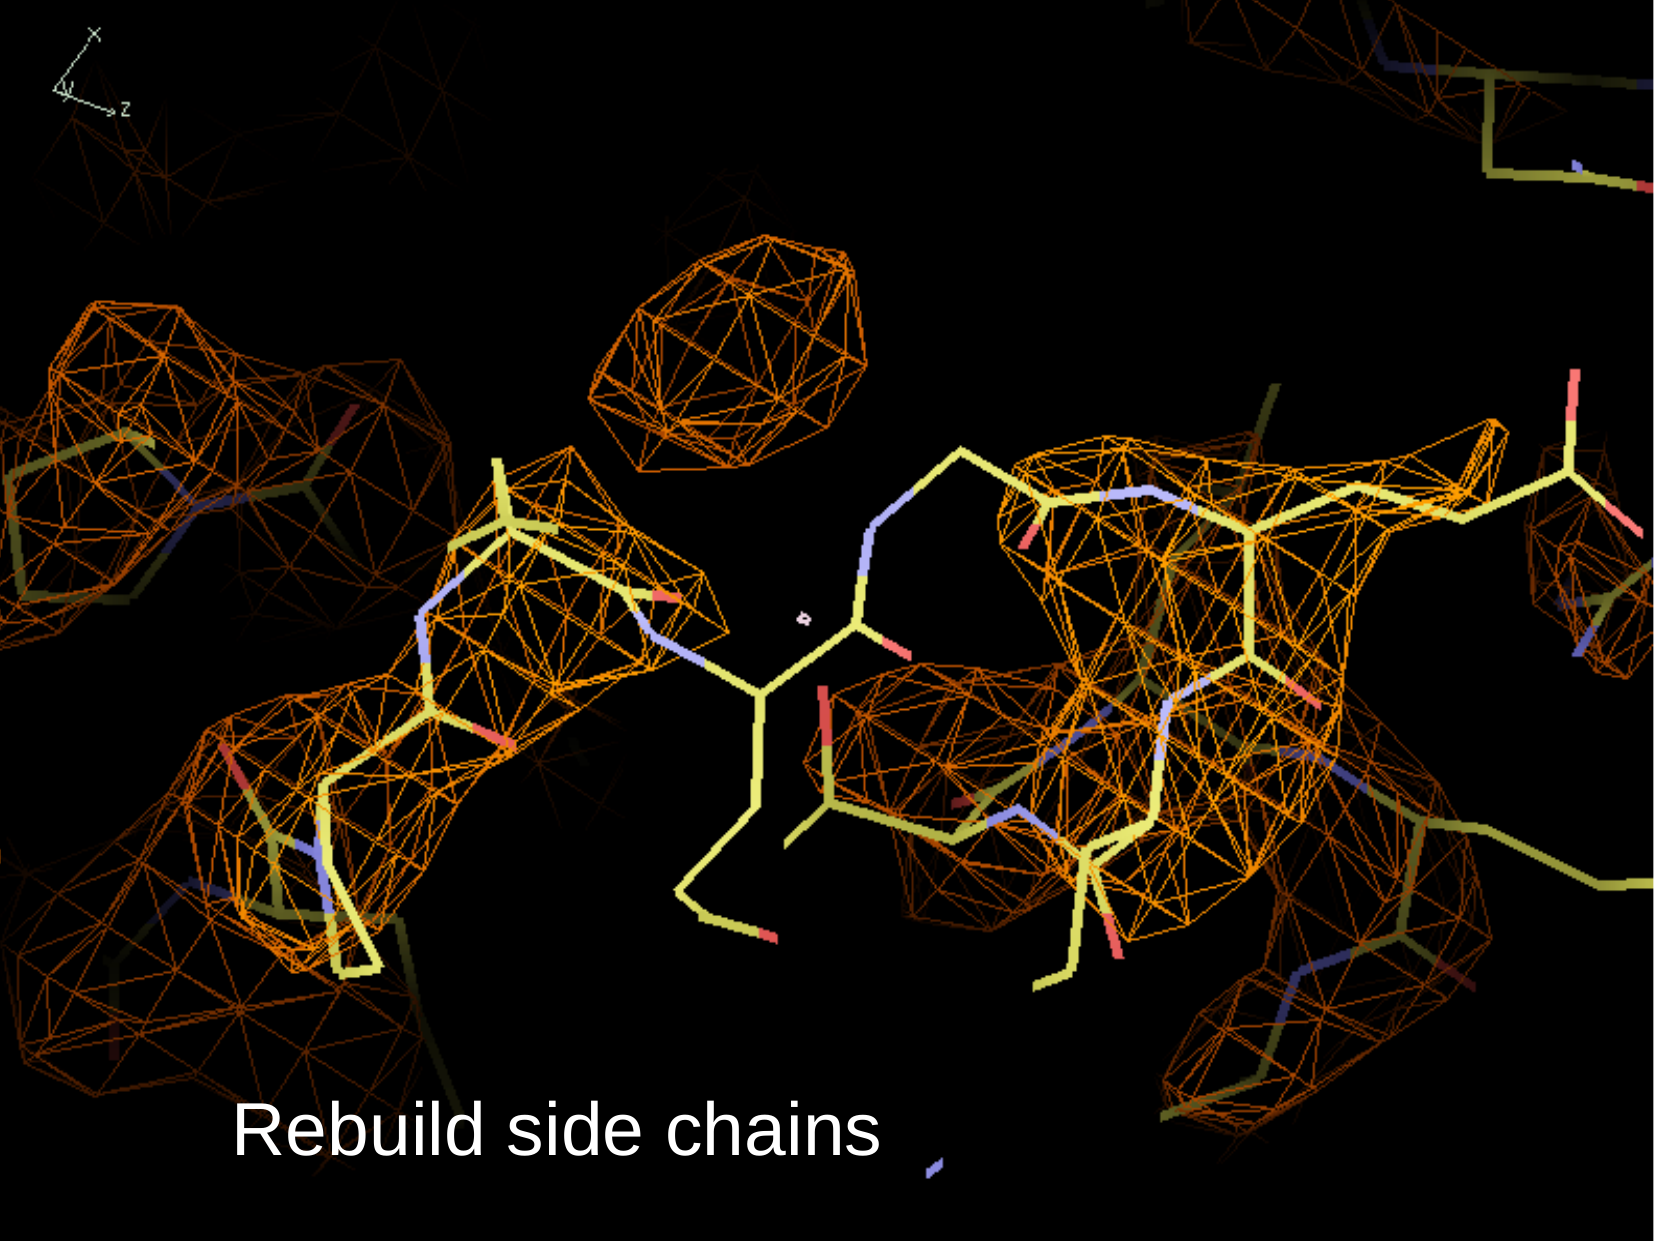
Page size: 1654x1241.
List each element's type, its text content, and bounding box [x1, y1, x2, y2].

picture [0, 0, 1654, 1241]
text_box Rebuild side chains [231, 1087, 883, 1181]
